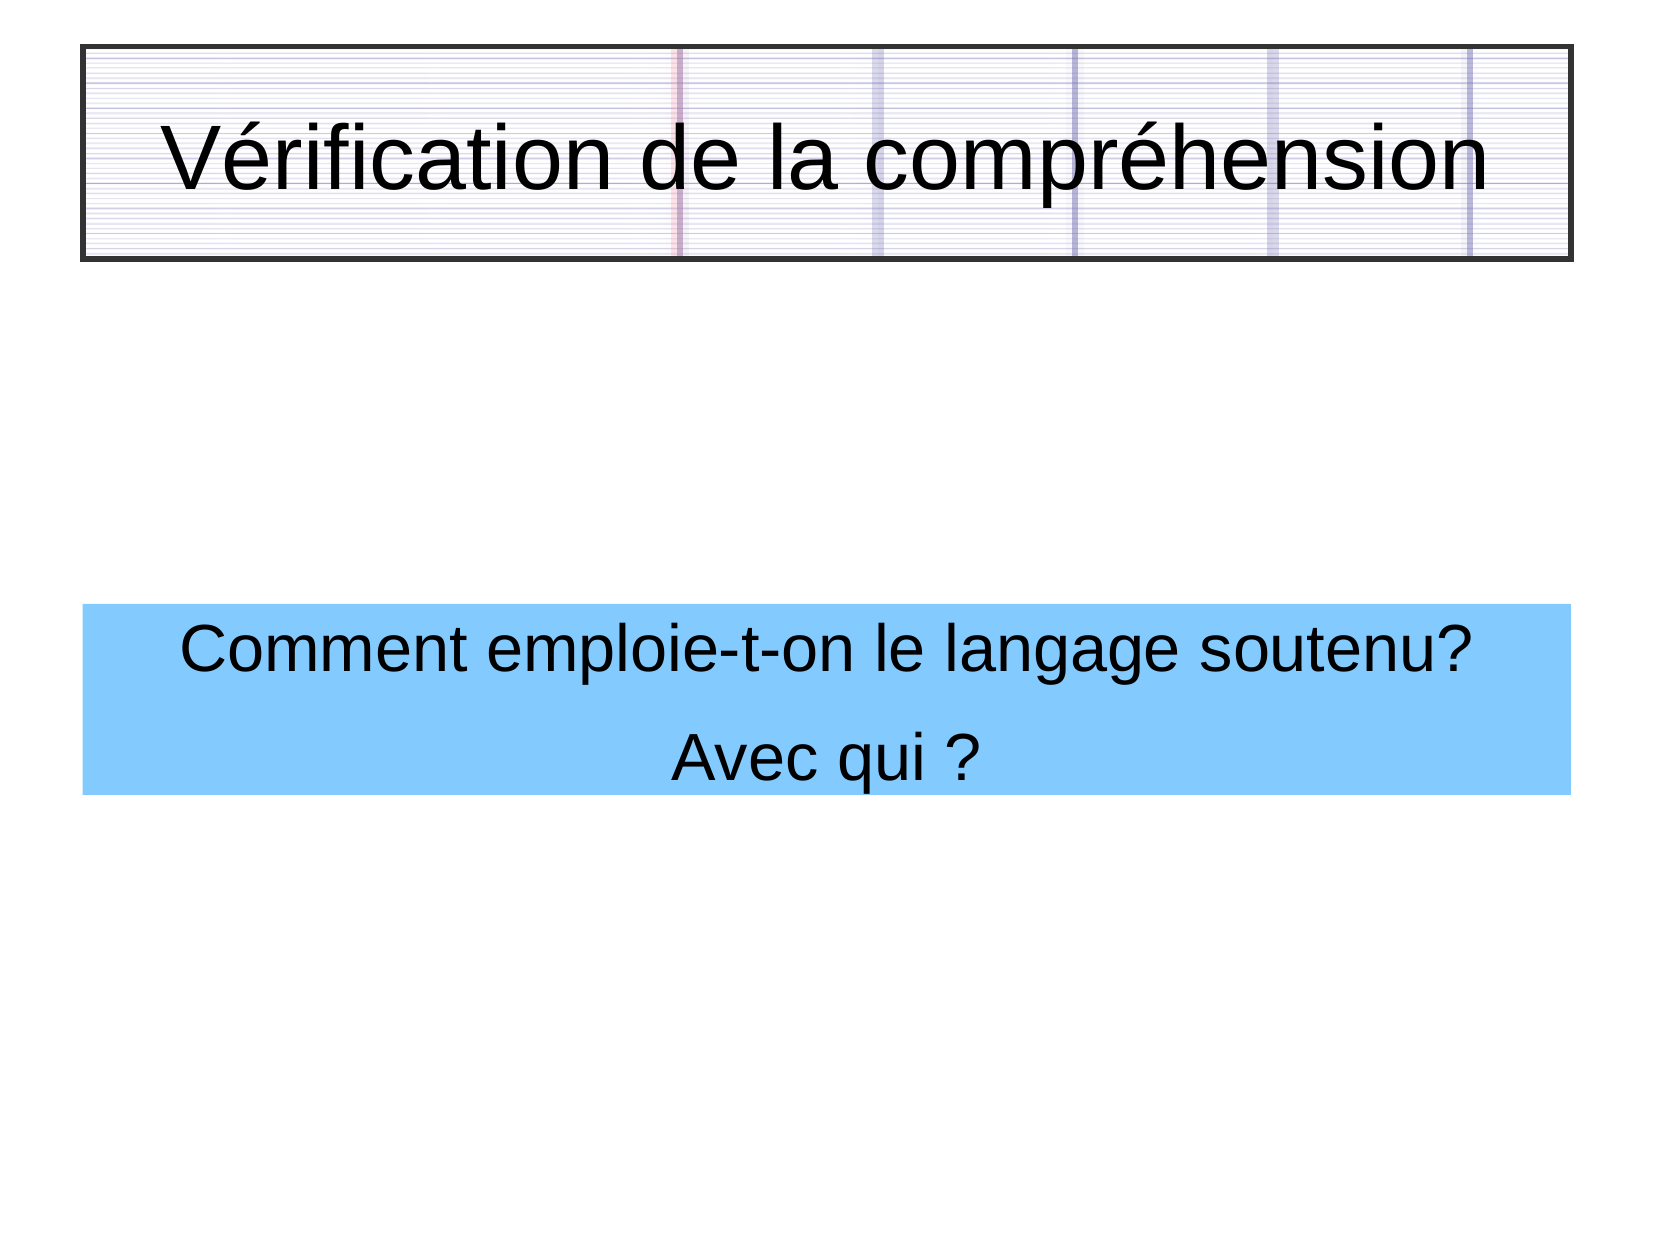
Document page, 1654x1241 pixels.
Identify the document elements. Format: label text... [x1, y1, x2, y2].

subtitle Comment emploie-t-on le langage soutenu? Avec qui ? [82, 603, 1571, 795]
title Vérification de la compréhension [82, 46, 1571, 260]
